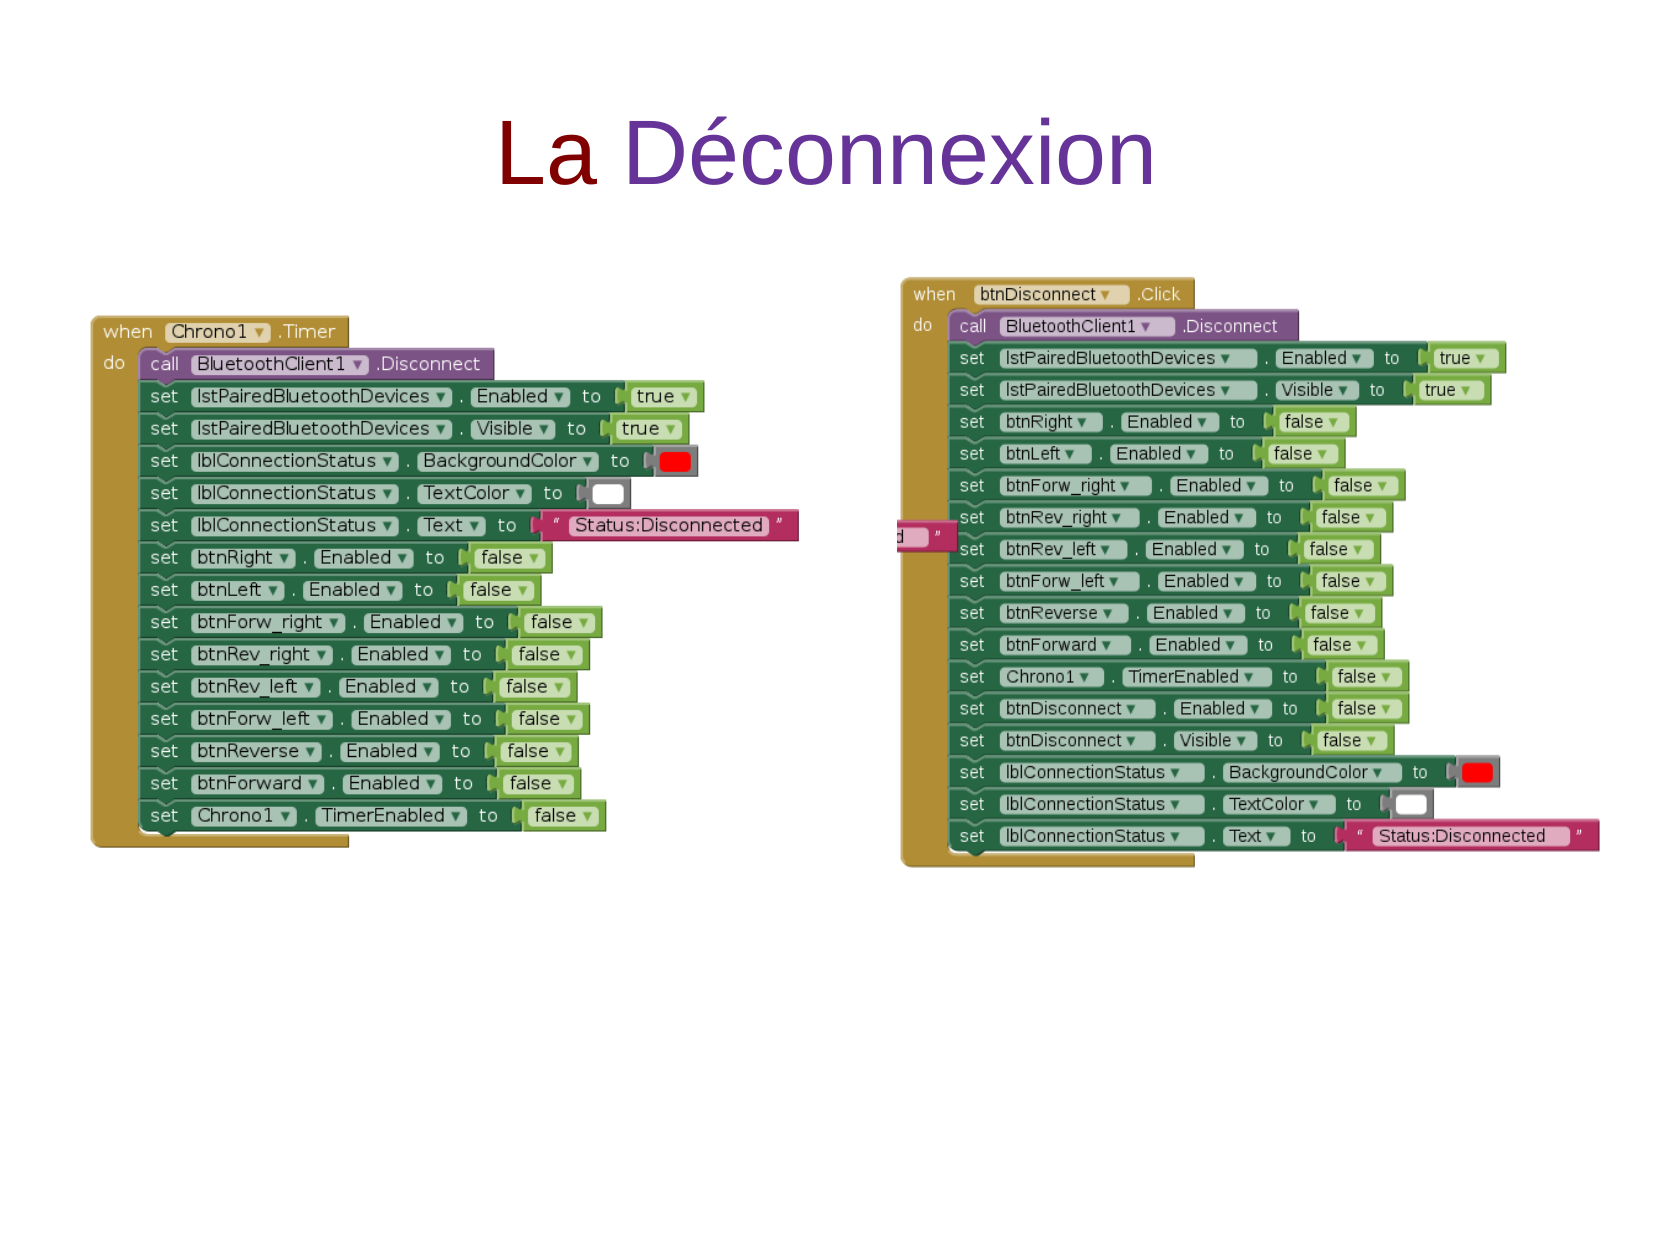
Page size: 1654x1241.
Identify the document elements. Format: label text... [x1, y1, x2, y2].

picture [82, 307, 804, 854]
picture [897, 271, 1607, 880]
title La Déconnexion [82, 49, 1571, 257]
